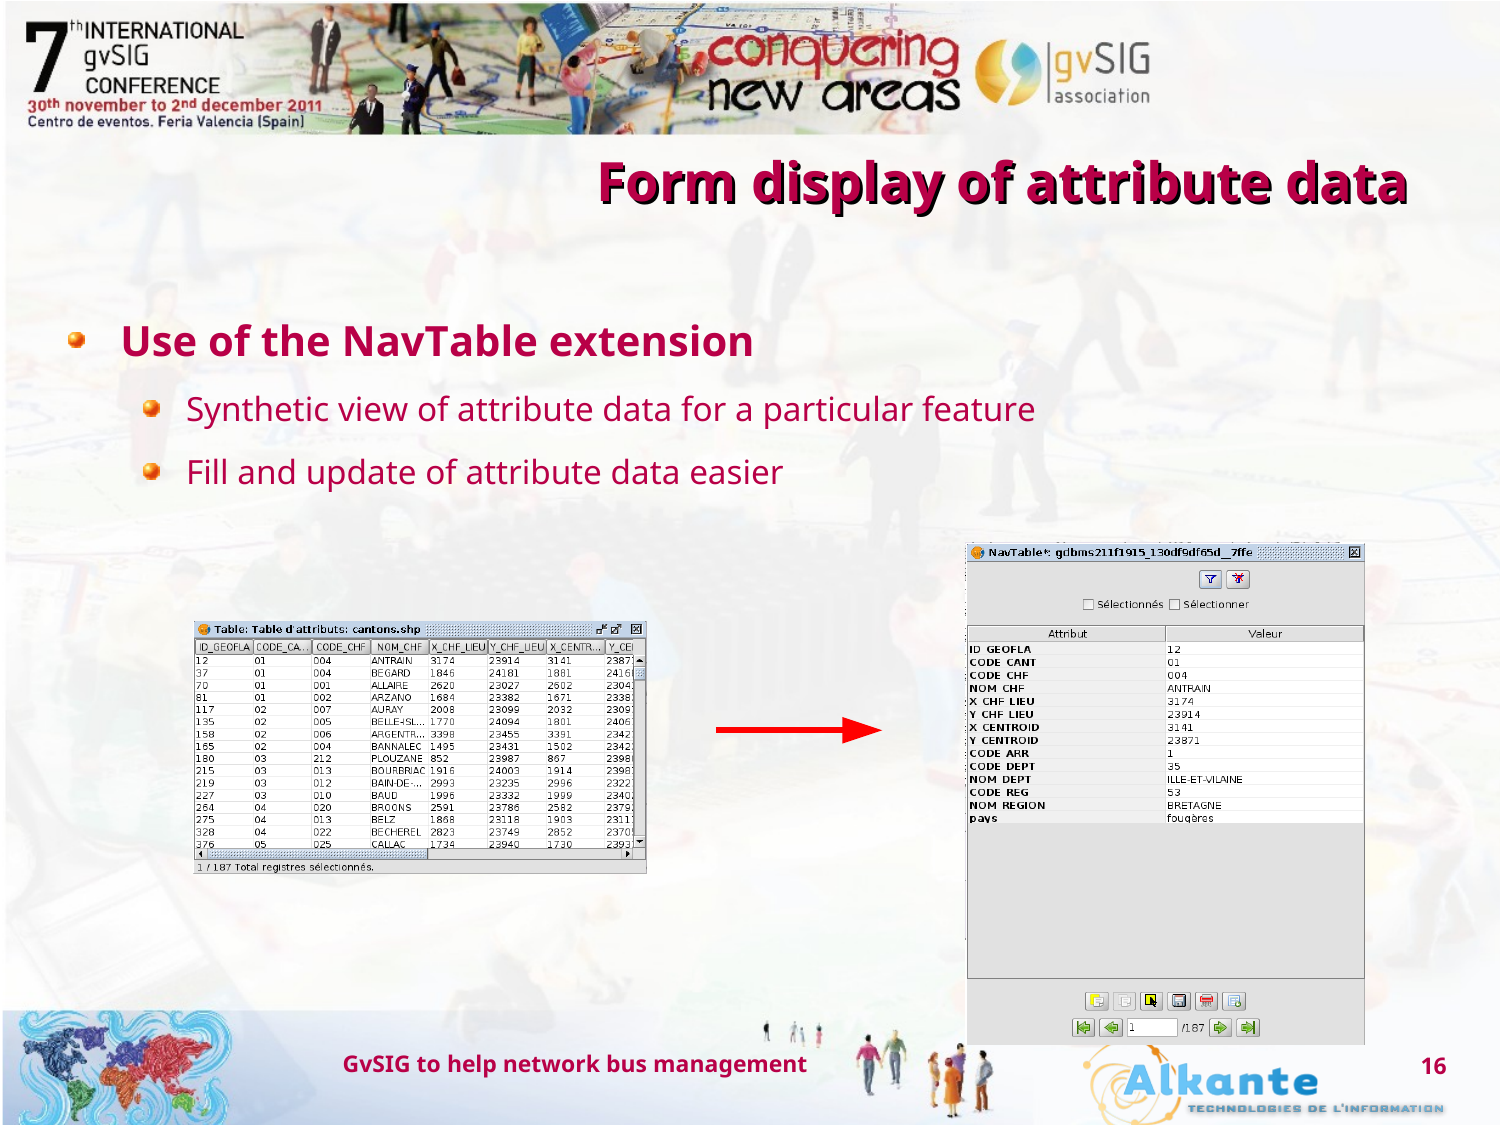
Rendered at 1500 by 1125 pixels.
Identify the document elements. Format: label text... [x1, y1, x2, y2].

title Form display of attribute data [81, 127, 1410, 223]
picture [2, 1, 1500, 1125]
list Use of the NavTable extension Synthetic view of attribute data for a particular feature Fill and update of attribute data easier [68, 302, 1447, 1045]
